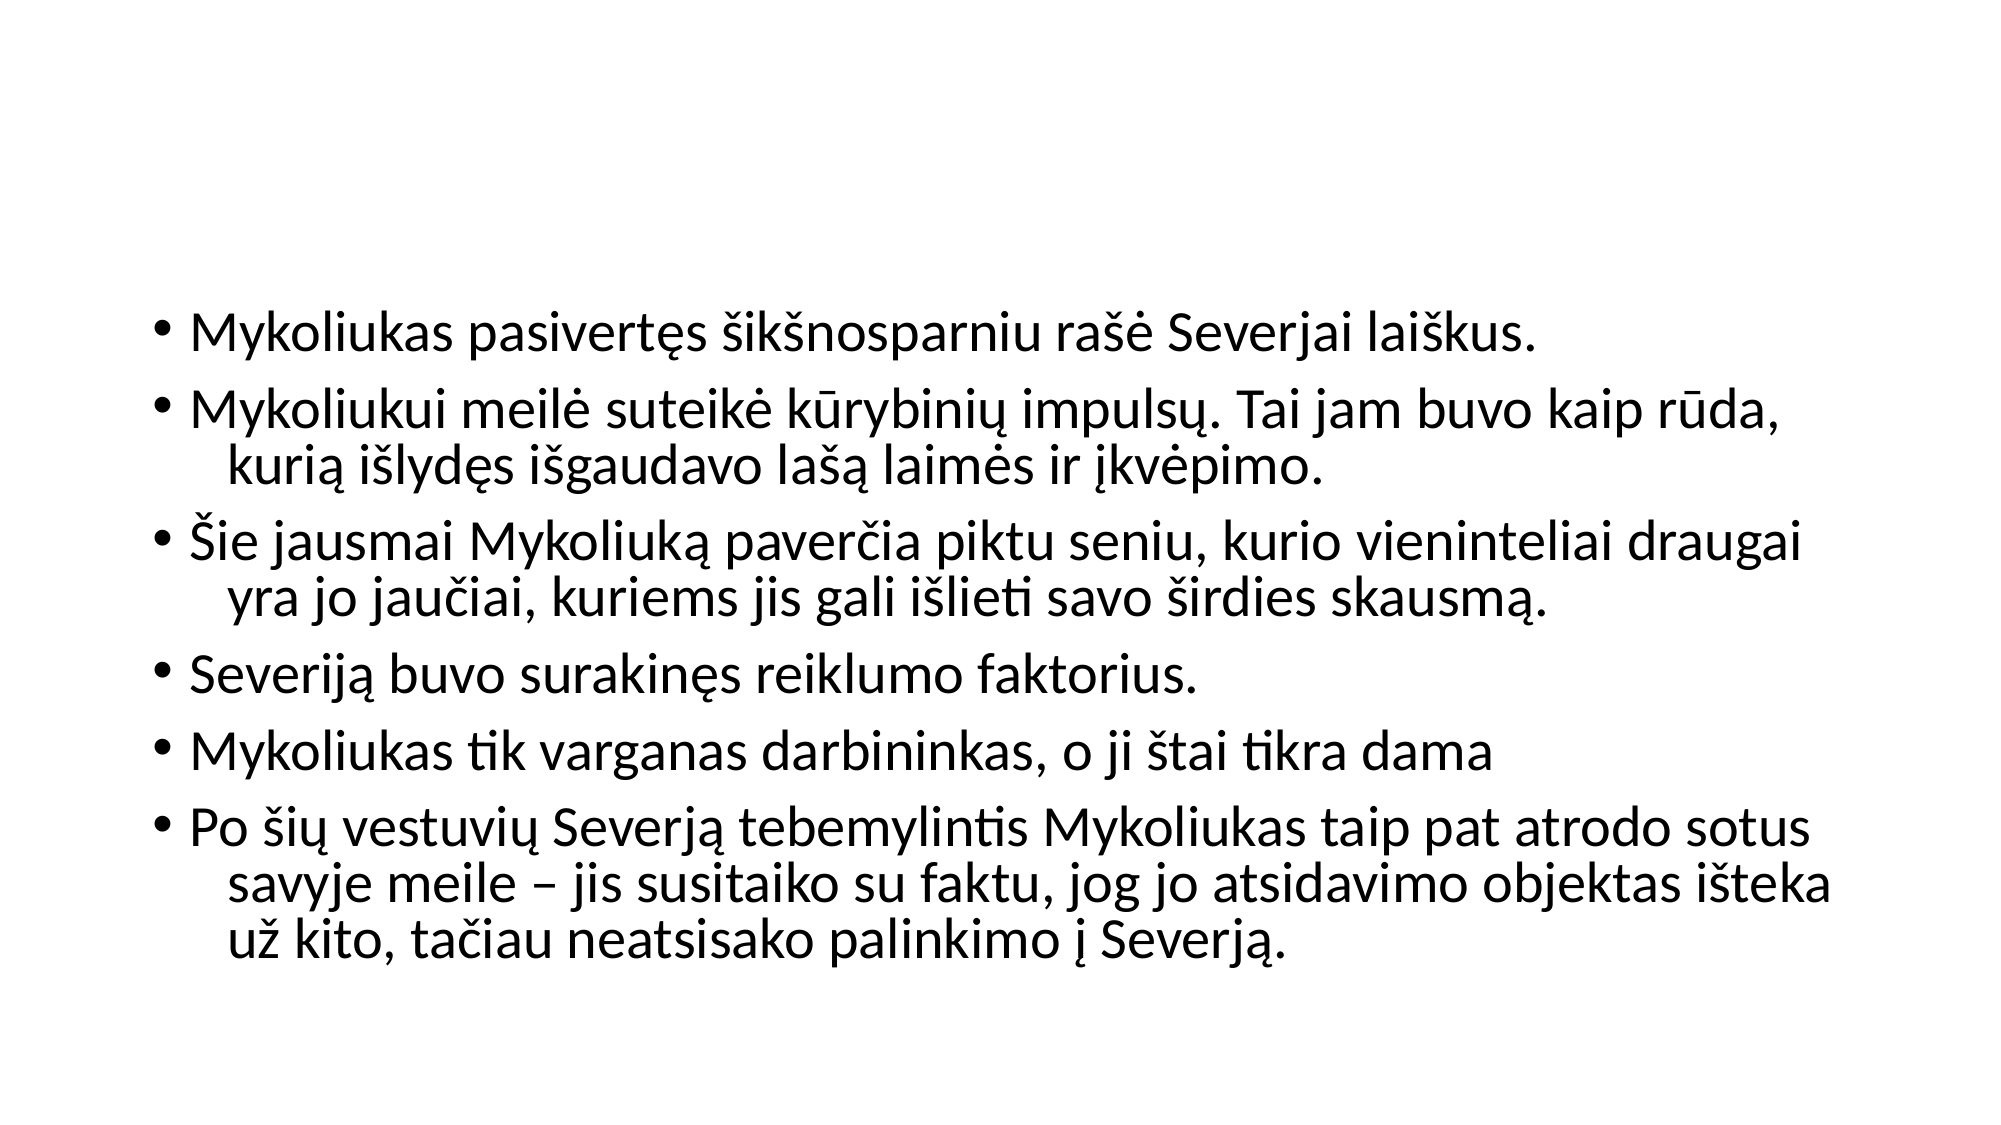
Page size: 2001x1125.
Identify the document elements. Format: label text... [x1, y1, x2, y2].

list Mykoliukas pasivertęs šikšnosparniu rašė Severjai laiškus. Mykoliukui meilė suteikė kūrybinių impulsų. Tai jam buvo kaip rūda, kurią išlydęs išgaudavo lašą laimės ir įkvėpimo. Šie jausmai Mykoliuką paverčia piktu seniu, kurio vieninteliai draugai yra jo jaučiai, kuriems jis gali išlieti savo širdies skausmą. Severiją buvo surakinęs reiklumo faktorius. Mykoliukas tik varganas darbininkas, o ji štai tikra dama Po šių vestuvių Severją tebemylintis Mykoliukas taip pat atrodo sotus savyje meile – jis susitaiko su faktu, jog jo atsidavimo objektas išteka už kito, tačiau neatsisako palinkimo į Severją. [137, 299, 1863, 1014]
